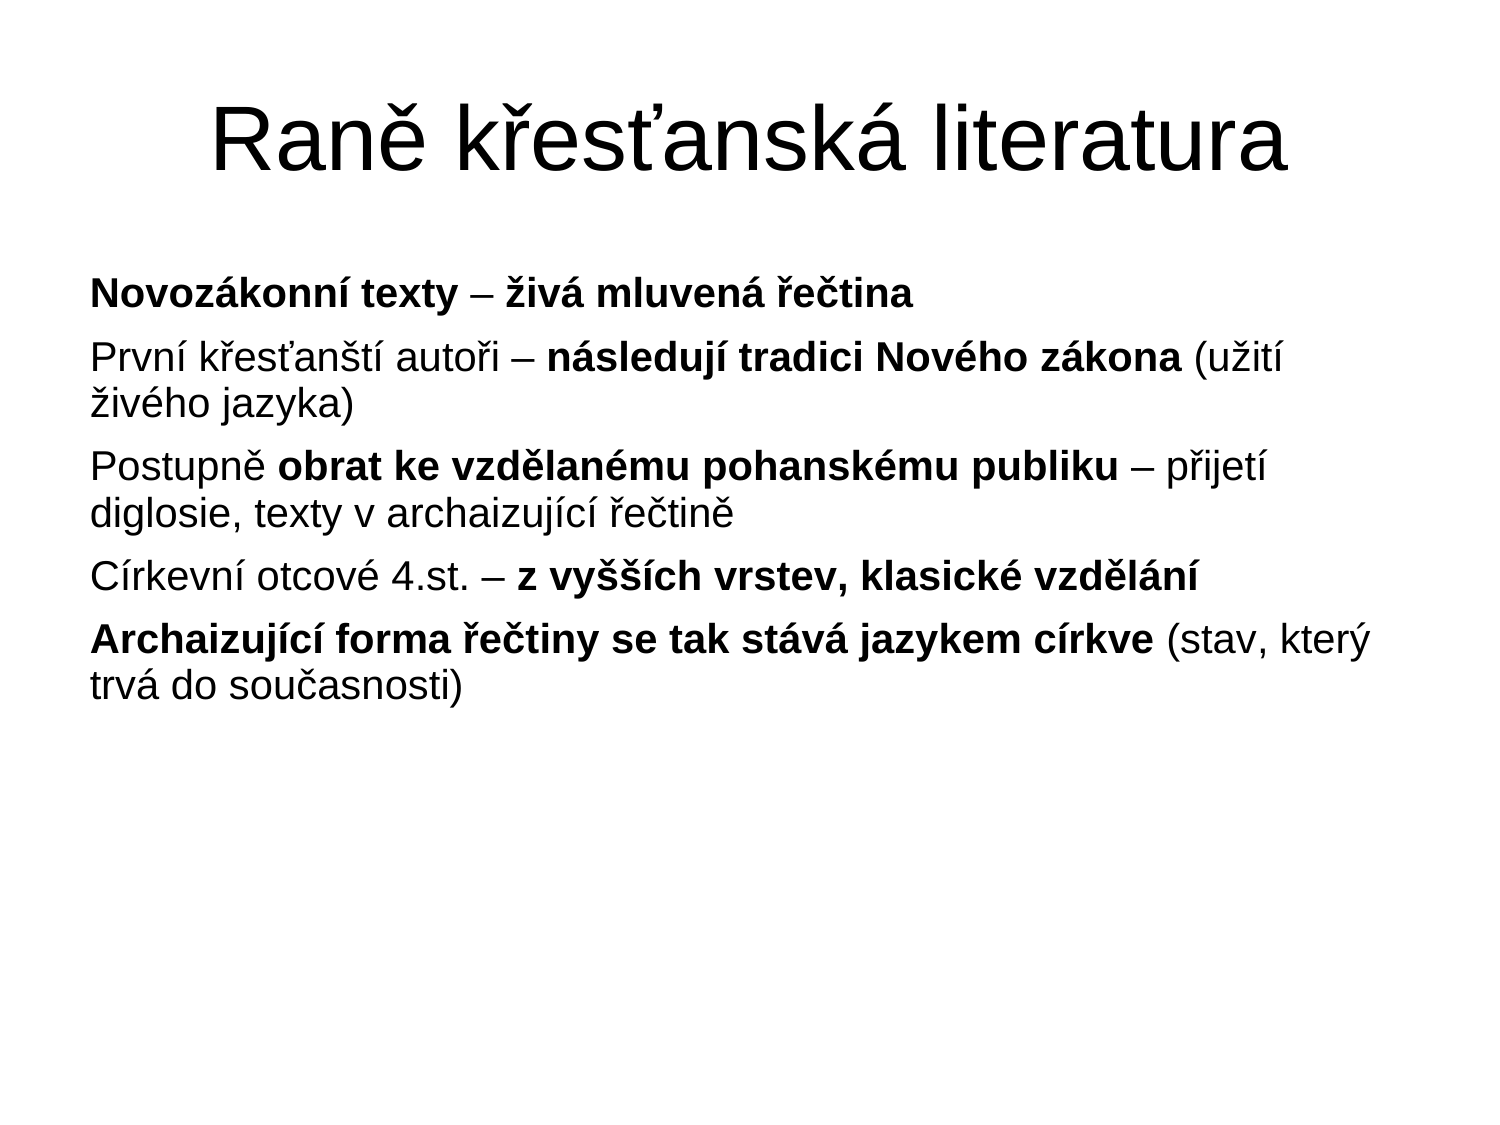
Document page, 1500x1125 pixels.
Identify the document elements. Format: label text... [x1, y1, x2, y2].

list Novozákonní texty – živá mluvená řečtina První křesťanští autoři – následují tradici Nového zákona (užití živého jazyka) Postupně obrat ke vzdělanému pohanskému publiku – přijetí diglosie, texty v archaizující řečtině Církevní otcové 4.st. – z vyšších vrstev, klasické vzdělání Archaizující forma řečtiny se tak stává jazykem církve (stav, který trvá do současnosti) [75, 262, 1426, 1006]
title Raně křesťanská literatura [75, 20, 1426, 257]
